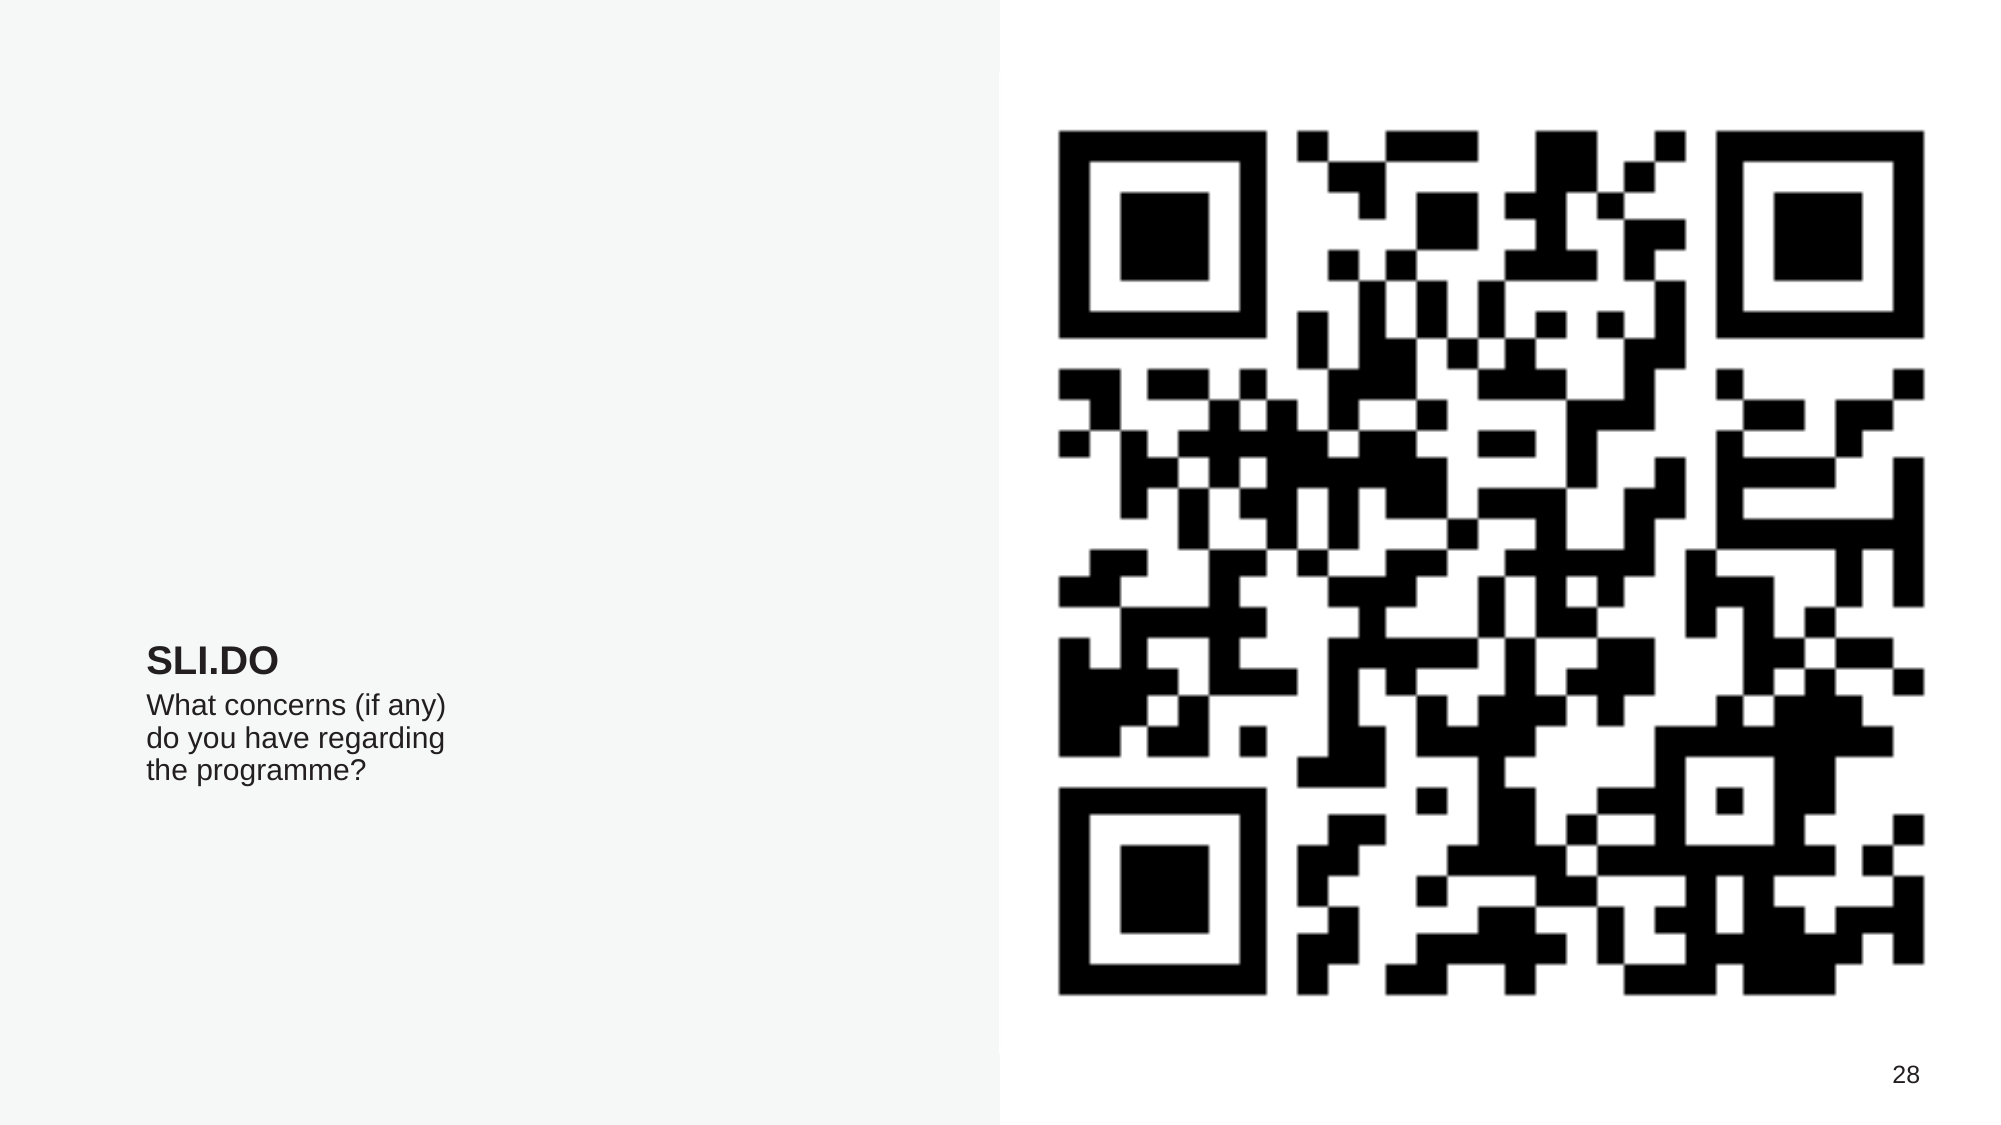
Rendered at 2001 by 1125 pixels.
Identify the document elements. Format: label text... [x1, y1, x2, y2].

picture [999, 71, 1983, 1054]
list SLI.DO What concerns (if any) do you have regarding the programme? [146, 314, 972, 984]
